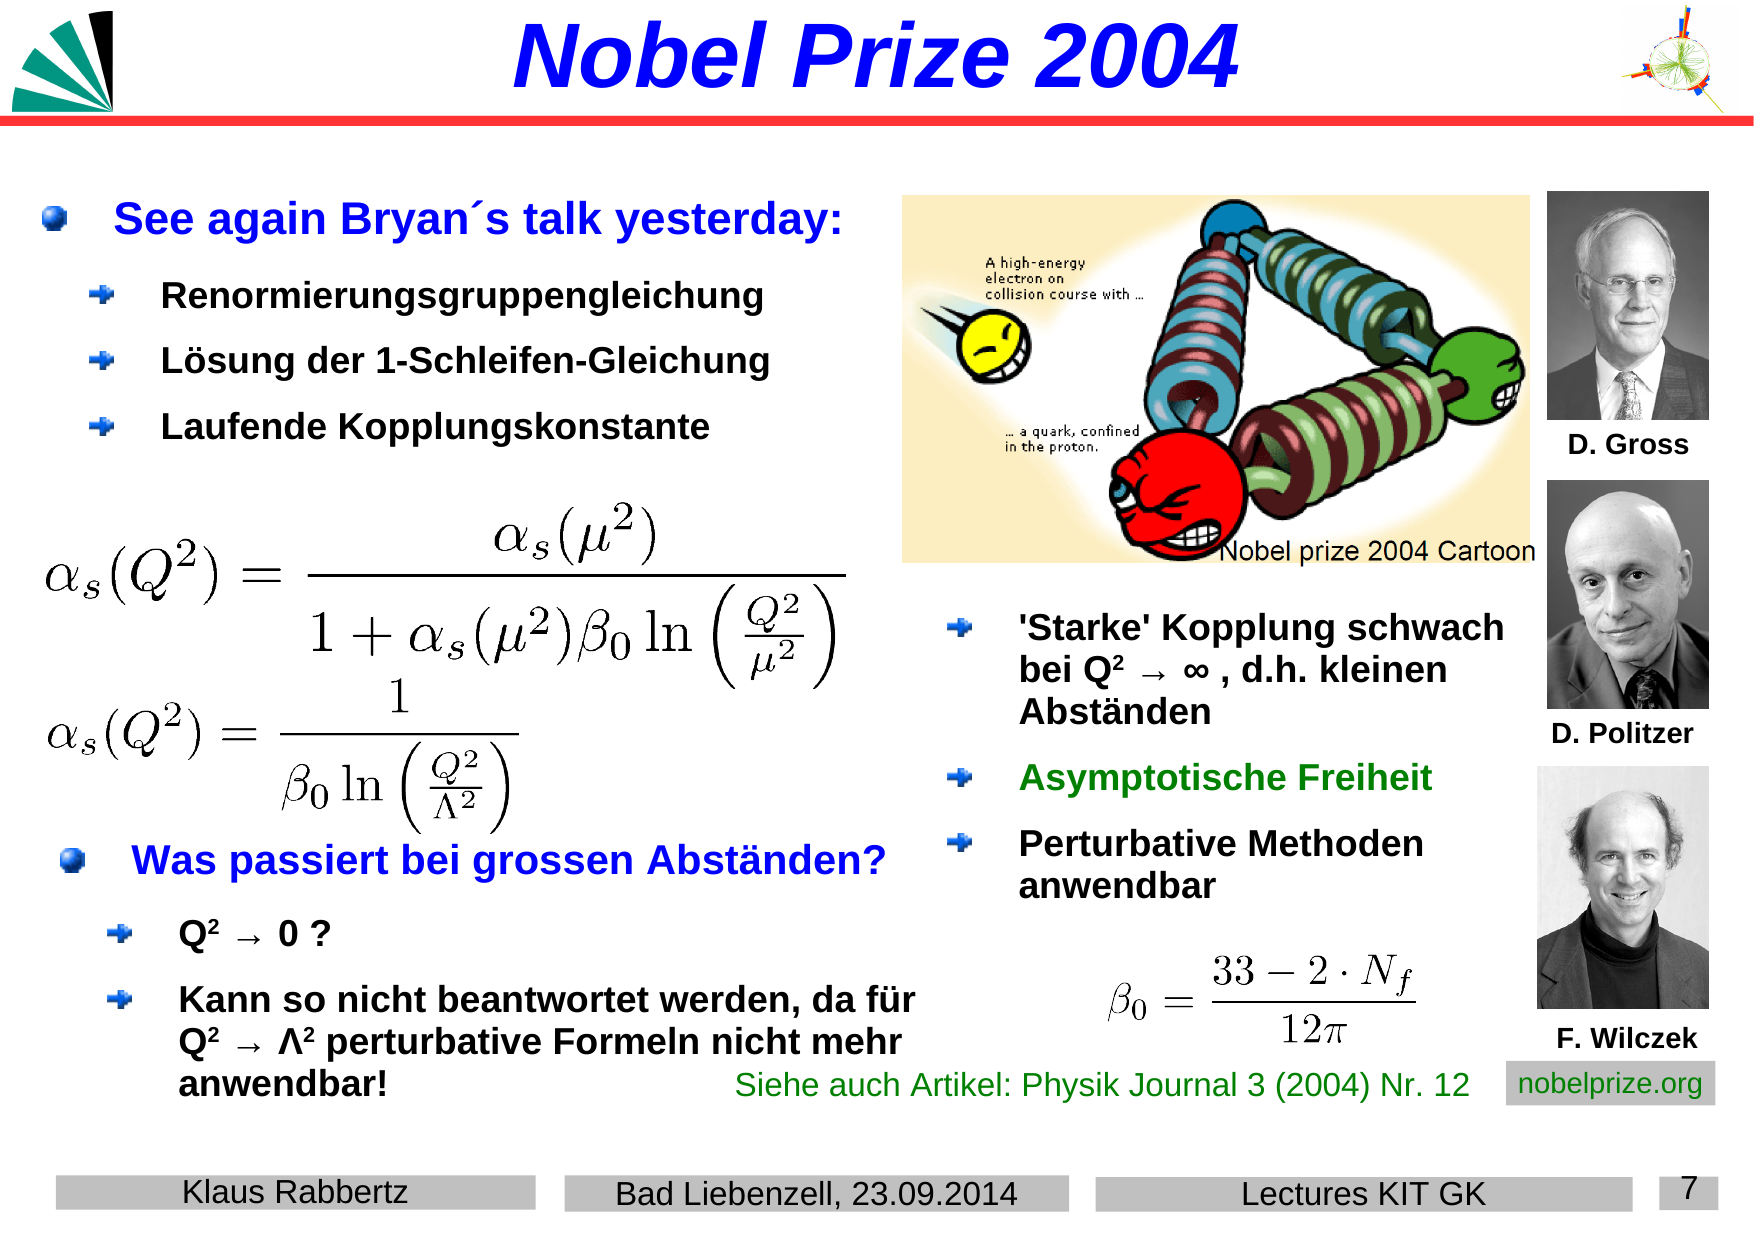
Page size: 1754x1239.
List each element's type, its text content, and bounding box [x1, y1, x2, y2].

text_box F. Wilczek [1544, 1015, 1706, 1061]
list See again Bryan´s talk yesterday: Renormierungsgruppengleichung Lösung der 1-Schleifen-Gleichung Laufende Kopplungskonstante [30, 193, 945, 495]
title Nobel Prize 2004 [153, 0, 1600, 113]
list 'Starke' Kopplung schwach bei Q2 → ∞ , d.h. kleinen Abständen Asymptotische Freiheit Perturbative Methoden anwendbar [888, 606, 1525, 909]
text_box nobelprize.org [1506, 1060, 1716, 1106]
text_box D. Gross [1555, 422, 1702, 467]
picture [1537, 766, 1709, 1009]
picture [1547, 480, 1709, 709]
picture [39, 498, 850, 837]
list Was passiert bei grossen Abständen? Q2 → 0 ? Kann so nicht beantwortet werden, da für Q2 → Λ2 perturbative Formeln nicht mehr anwendbar! [48, 836, 963, 1139]
picture [1622, 5, 1738, 113]
picture [902, 195, 1536, 568]
picture [12, 11, 113, 113]
picture [1099, 950, 1421, 1045]
text_box D. Politzer [1539, 711, 1707, 757]
text_box Siehe auch Artikel: Physik Journal 3 (2004) Nr. 12 [963, 1060, 1479, 1110]
picture [1547, 191, 1709, 420]
